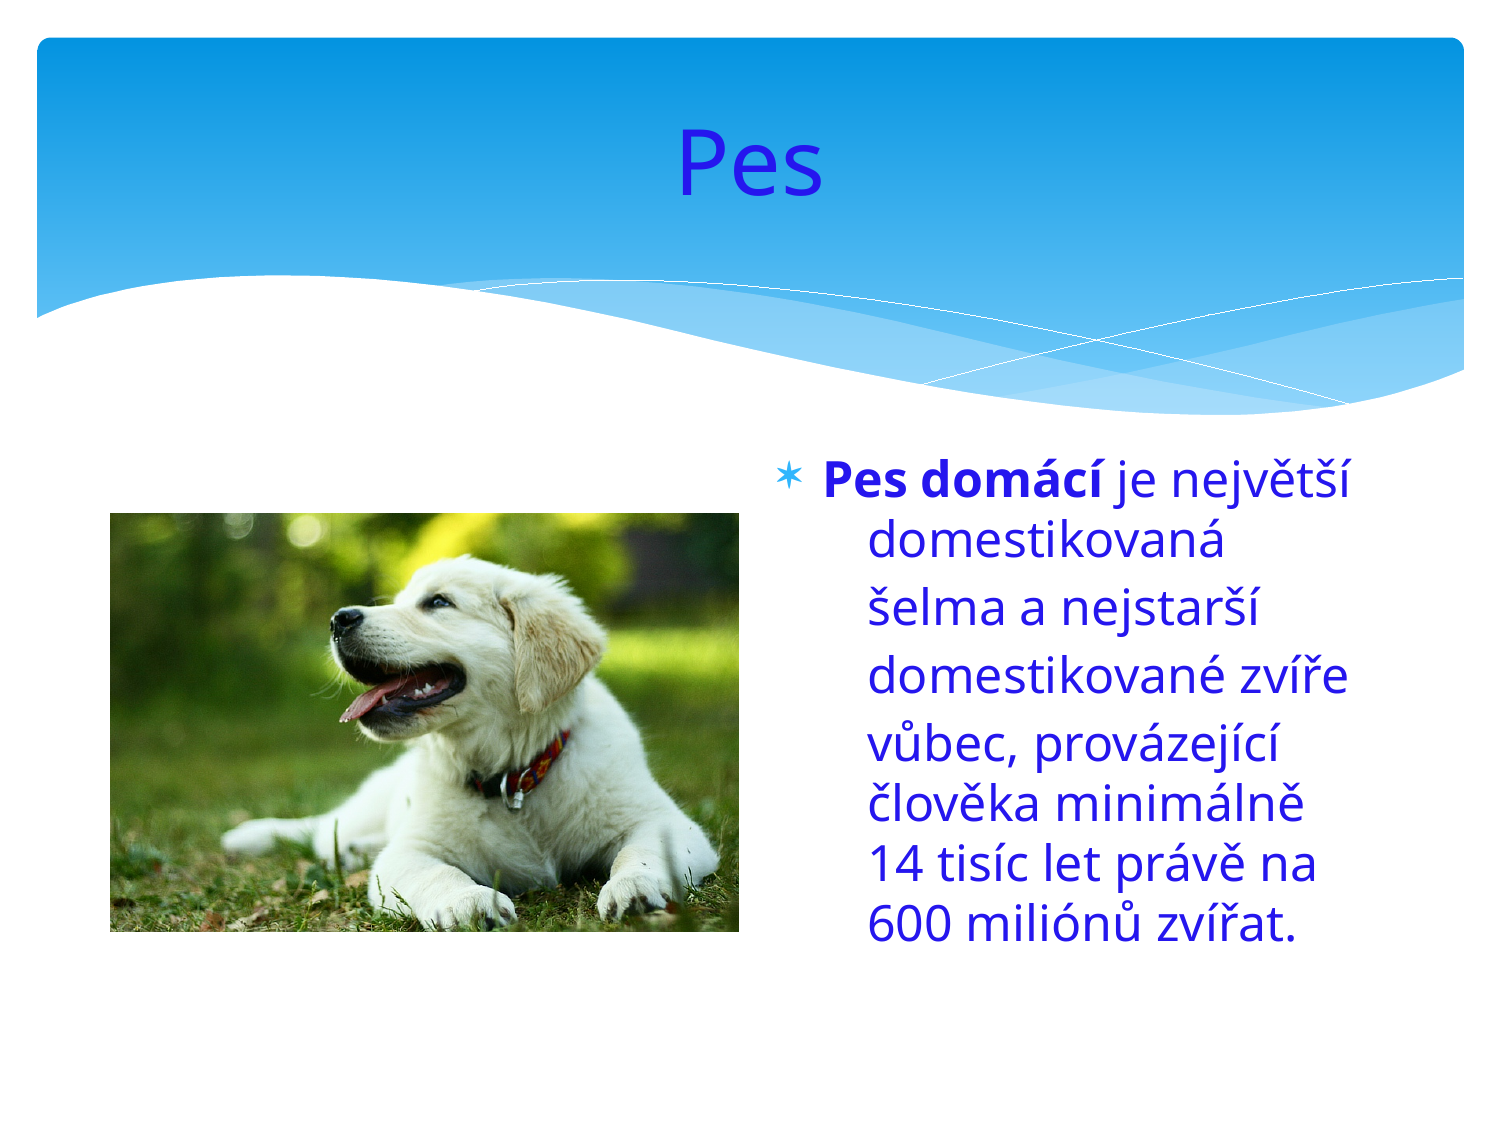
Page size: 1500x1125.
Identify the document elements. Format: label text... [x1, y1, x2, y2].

list Pes domácí je největší domestikovaná šelma a nejstarší domestikované zvíře vůbec, provázející člověka minimálně 14 tisíc let právě na 600 miliónů zvířat. [761, 439, 1389, 1006]
picture [110, 513, 739, 932]
title Pes [75, 55, 1426, 262]
